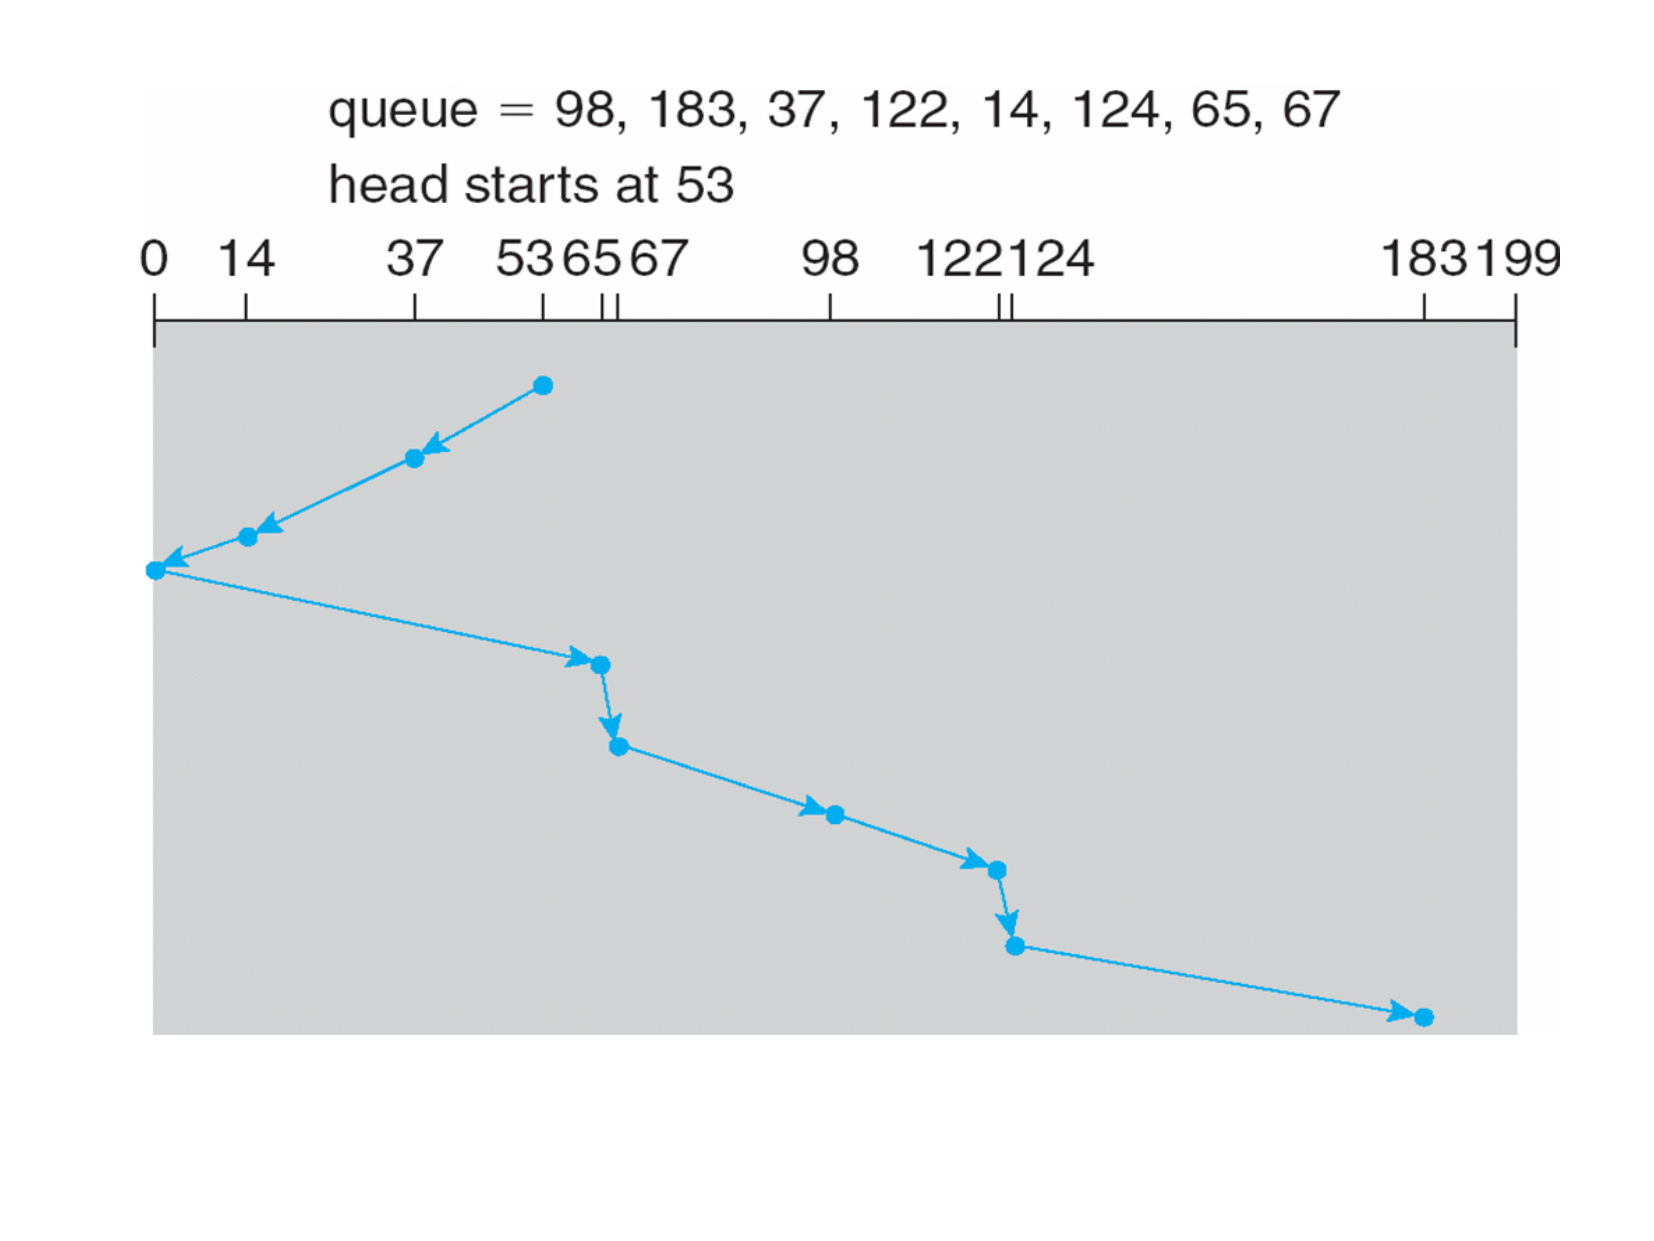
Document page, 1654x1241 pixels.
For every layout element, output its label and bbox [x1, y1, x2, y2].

picture [135, 79, 1560, 1036]
